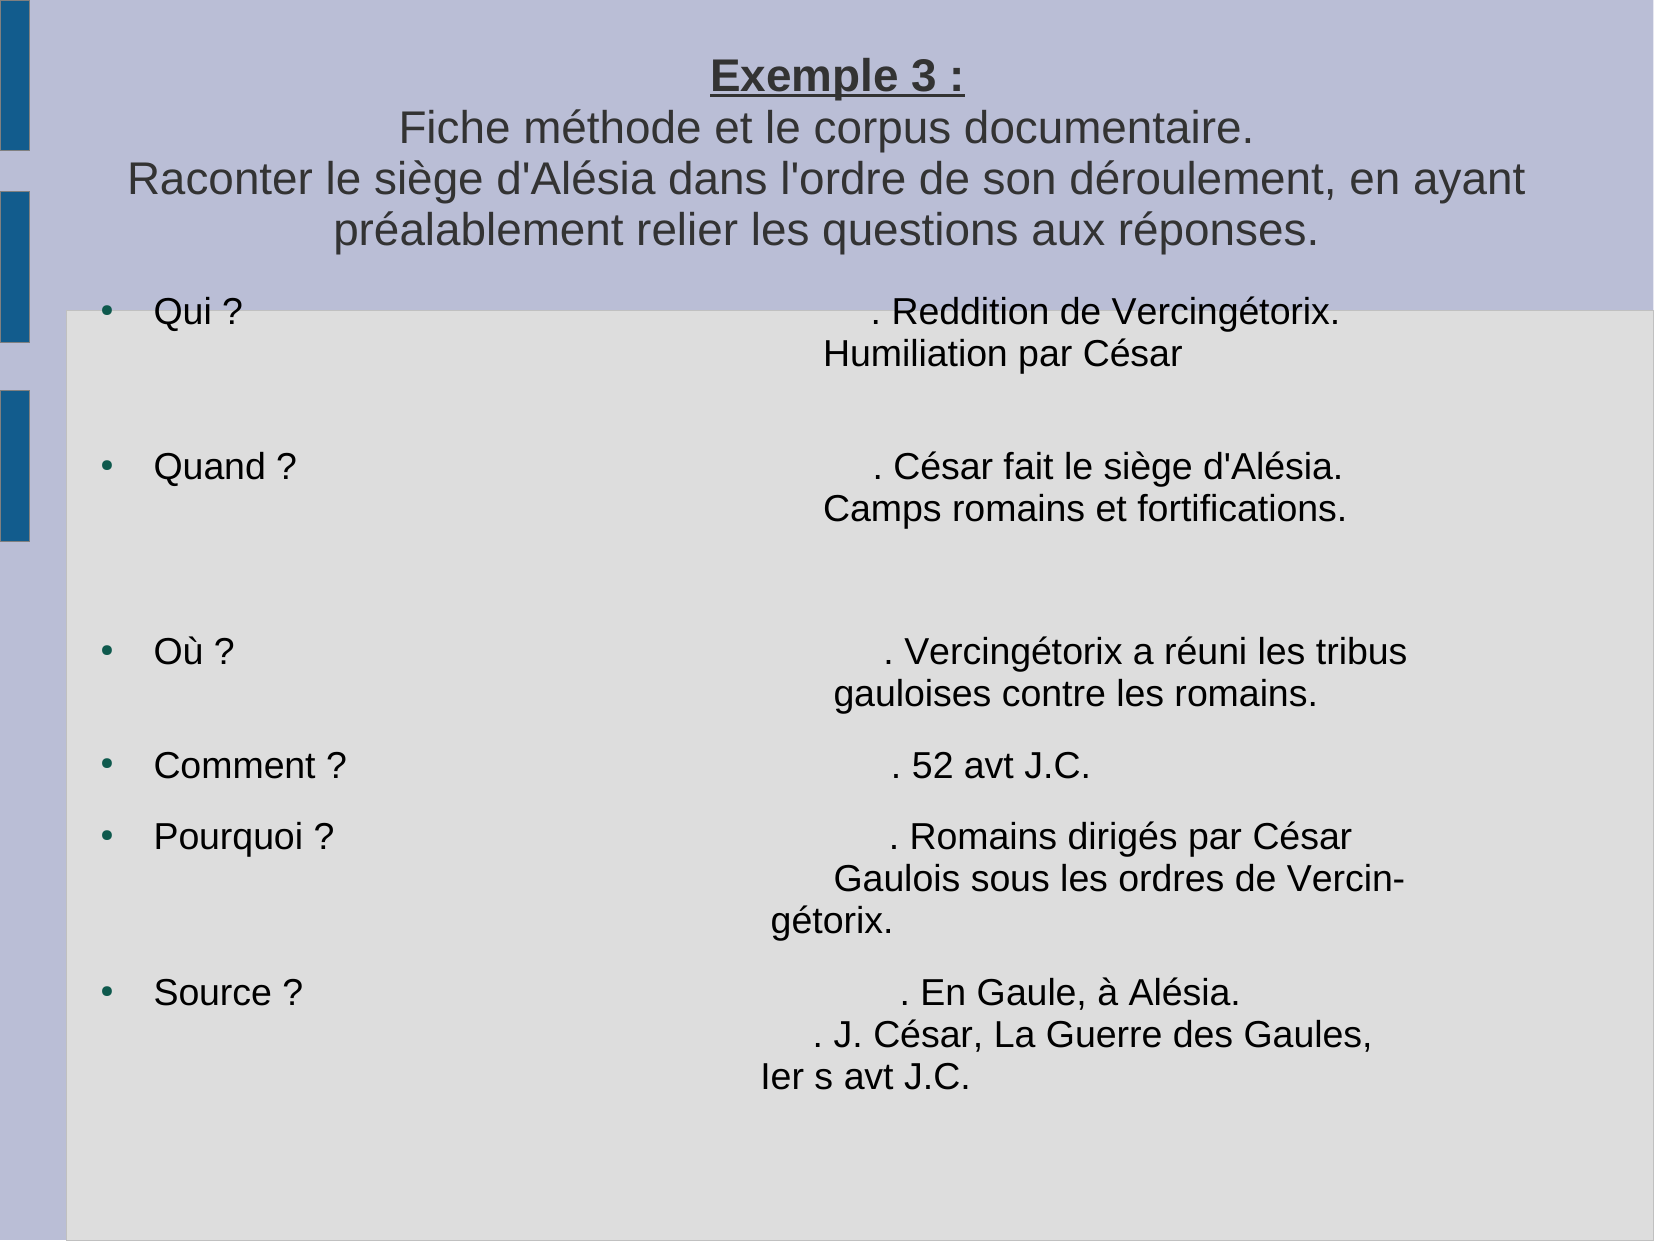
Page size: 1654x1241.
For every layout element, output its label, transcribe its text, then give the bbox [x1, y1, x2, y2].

title Exemple 3 : Fiche méthode et le corpus documentaire. Raconter le siège d'Alésia dans l'ordre de son déroulement, en ayant préalablement relier les questions aux réponses. [82, 49, 1571, 257]
list Qui ? . Reddition de Vercingétorix. Humiliation par César Quand ? . César fait le siège d'Alésia. Camps romains et fortifications. Où ? . Vercingétorix a réuni les tribus gauloises contre les romains. Comment ? . 52 avt J.C. Pourquoi ? . Romains dirigés par César Gaulois sous les ordres de Vercin- gétorix. Source ? . En Gaule, à Alésia. . J. César, La Guerre des Gaules, Ier s avt J.C. [82, 290, 1571, 1109]
